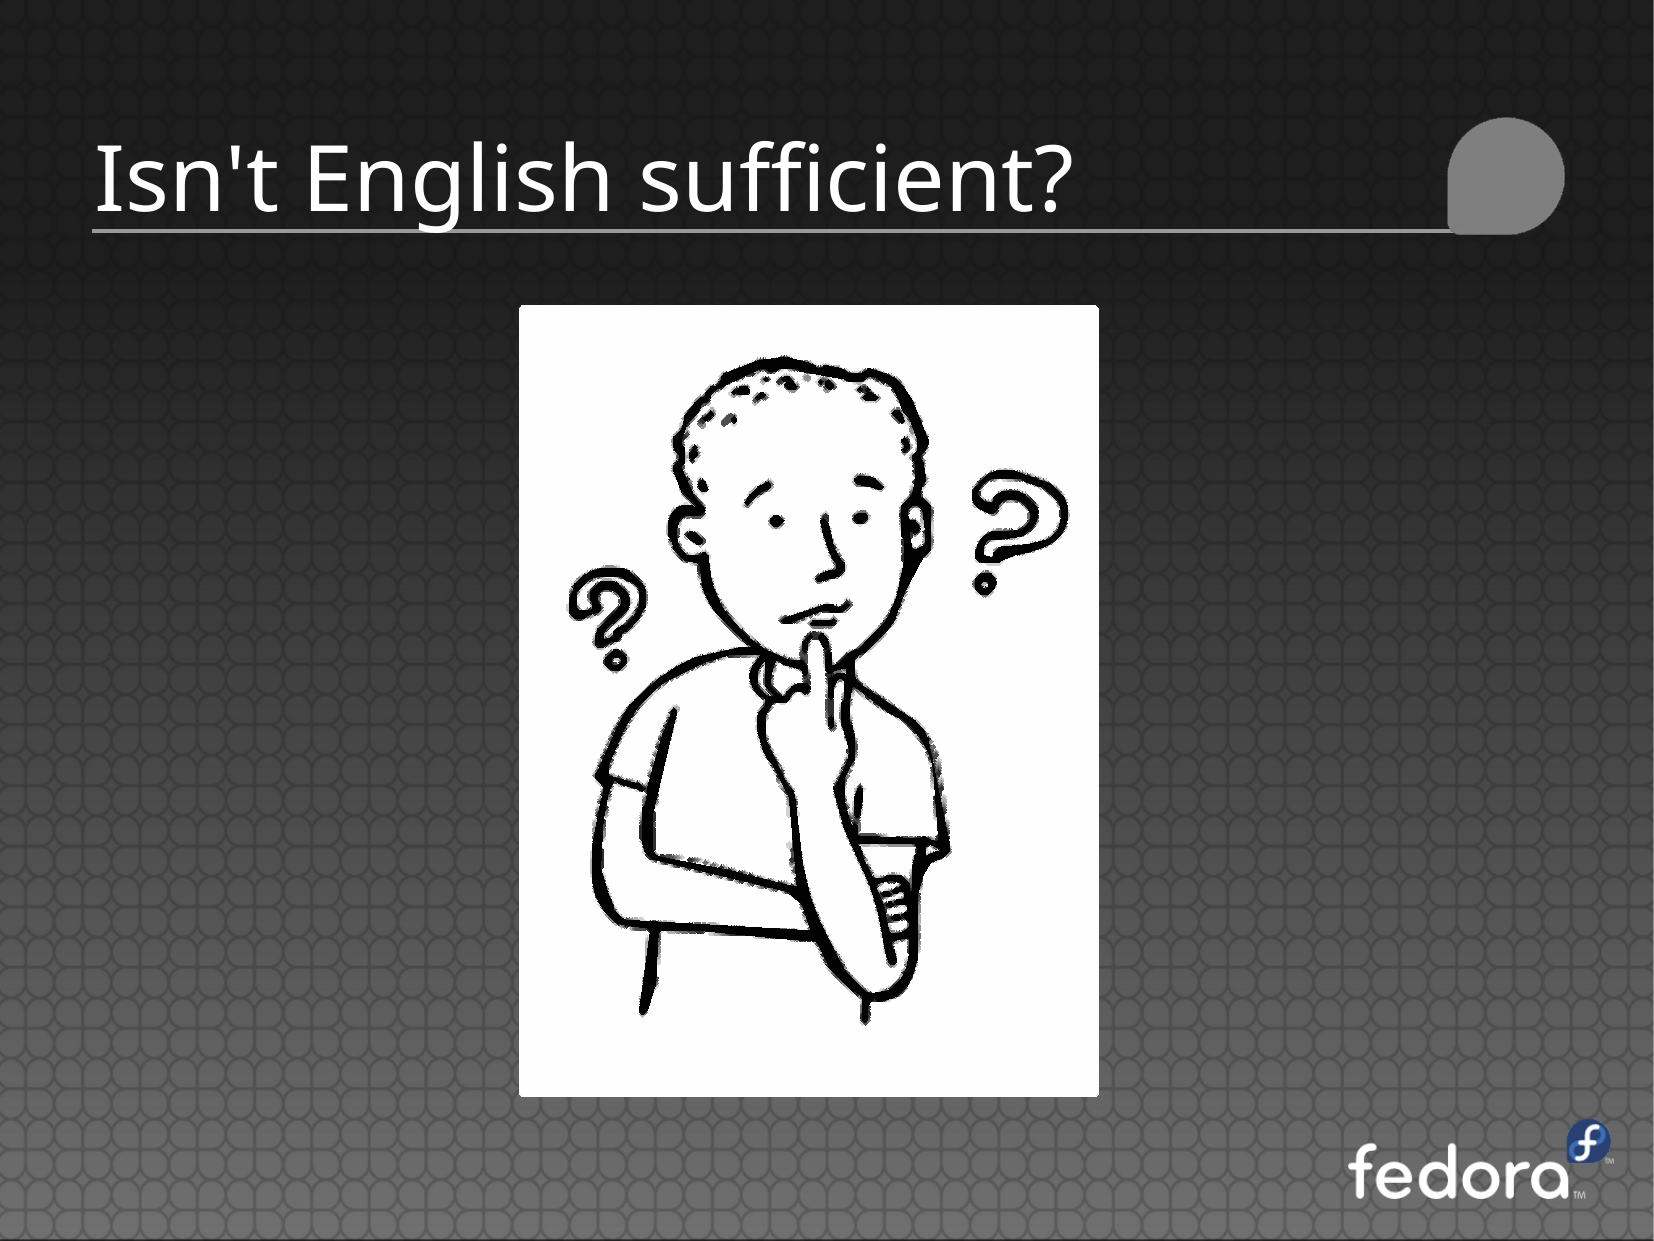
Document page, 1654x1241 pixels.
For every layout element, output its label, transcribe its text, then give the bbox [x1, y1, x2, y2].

text_box [519, 305, 1099, 1097]
title Isn't English sufficient? [94, 100, 1426, 251]
picture [0, 0, 1654, 1241]
